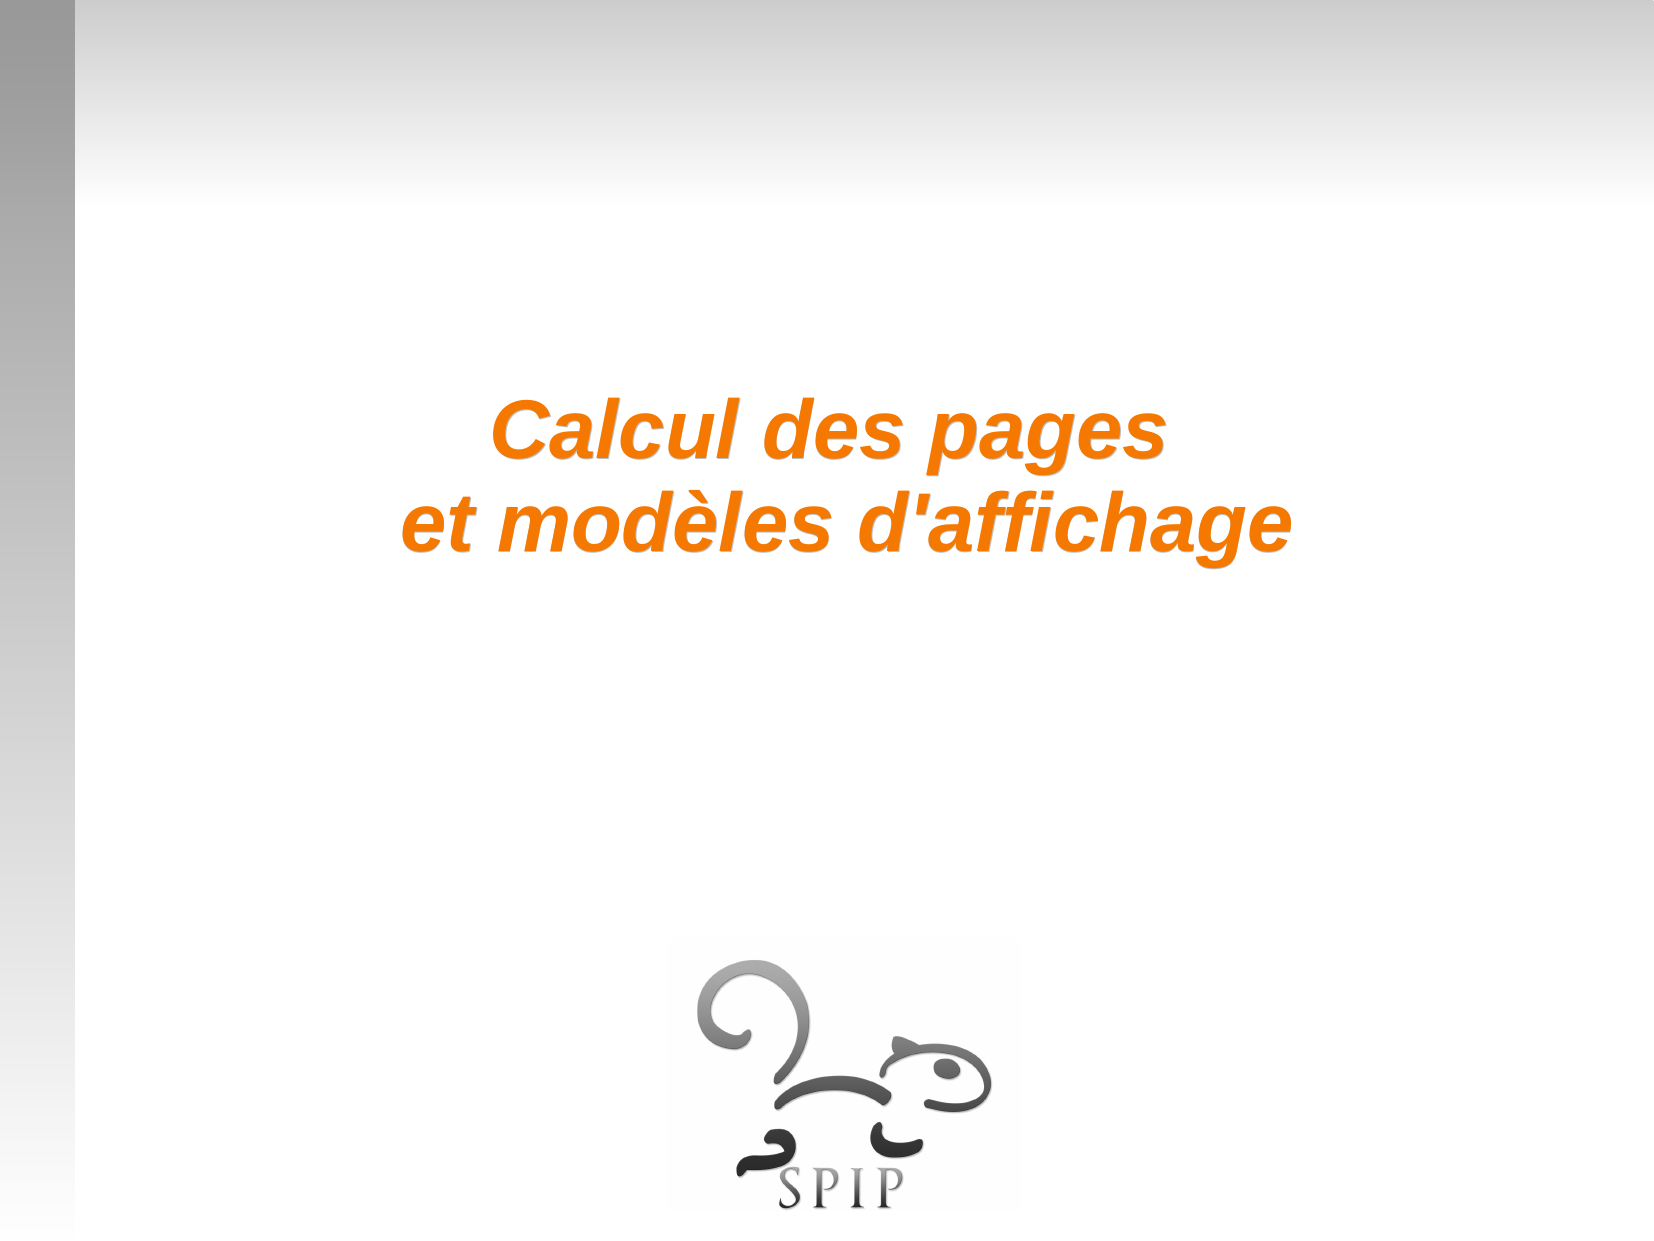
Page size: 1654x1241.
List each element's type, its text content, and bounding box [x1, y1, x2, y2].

picture [667, 938, 1022, 1211]
title Calcul des pages et modèles d'affichage [123, 126, 1536, 827]
